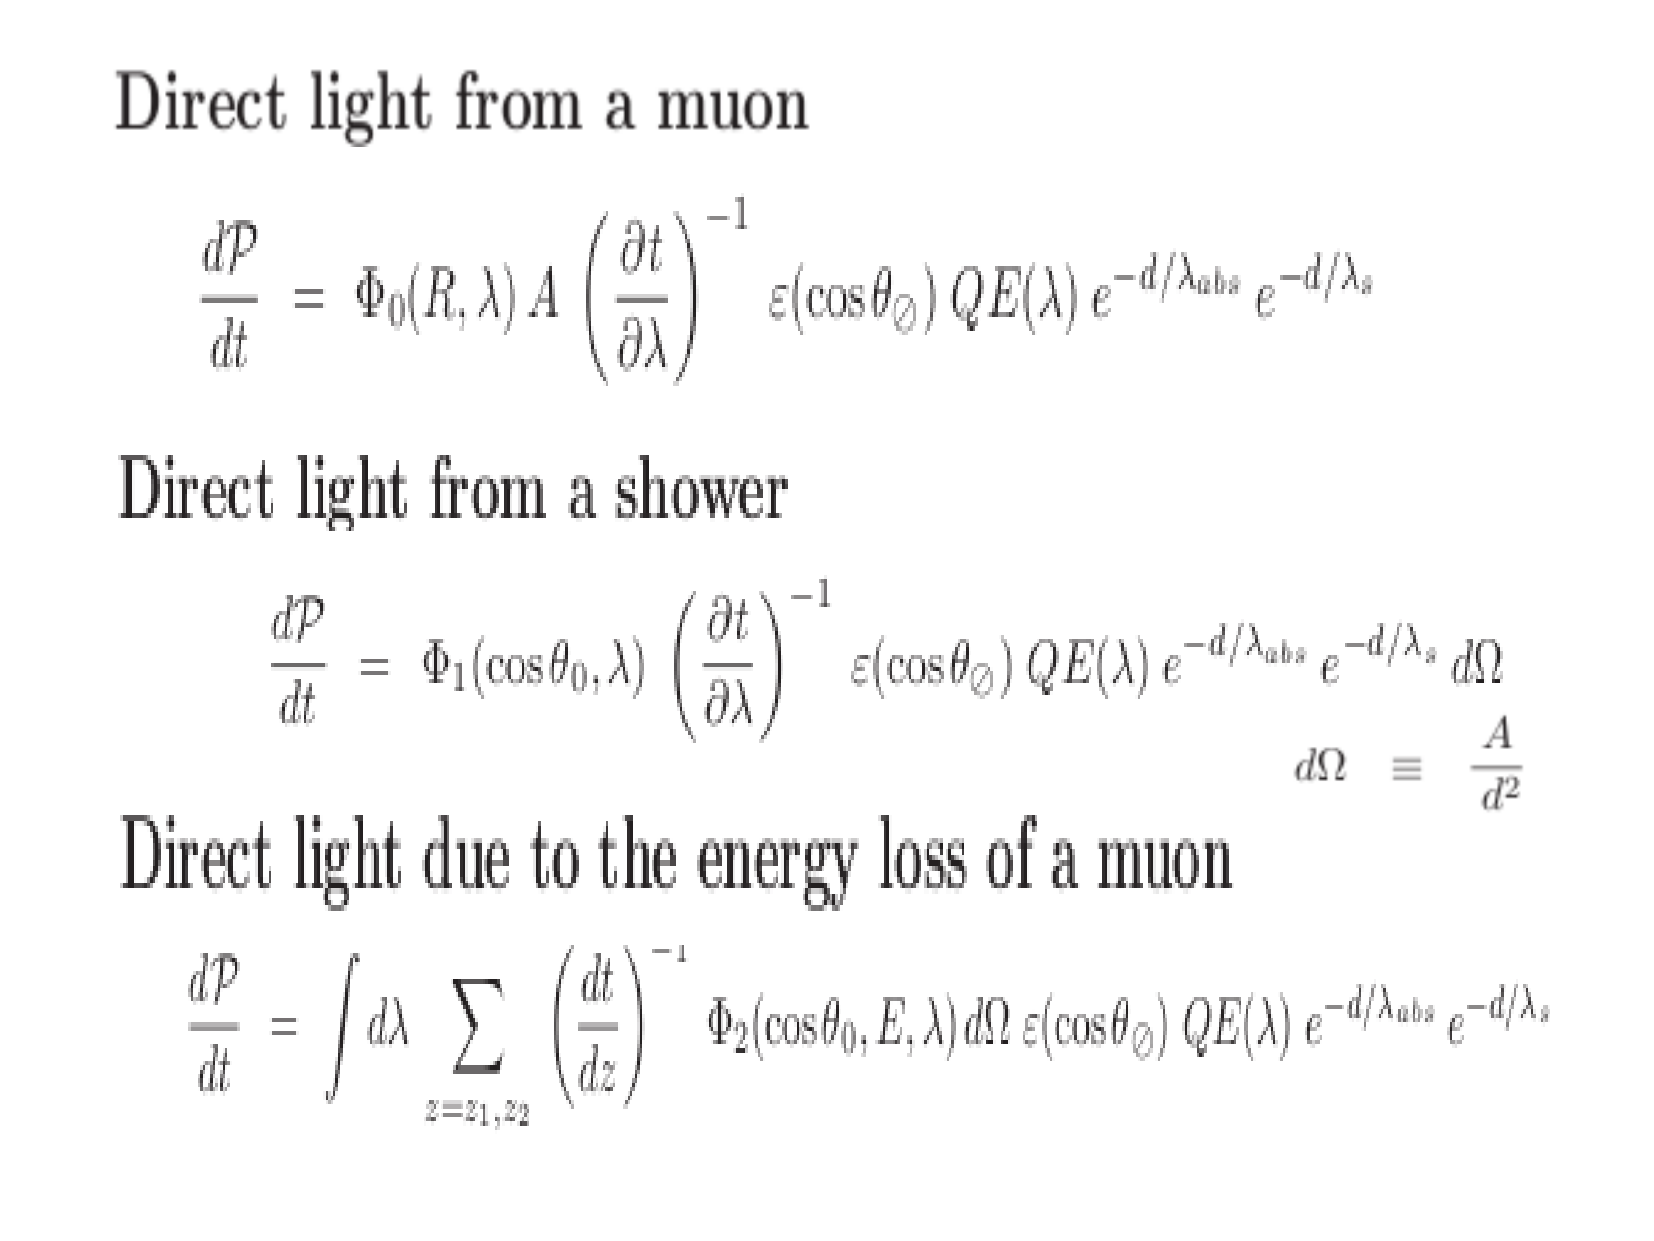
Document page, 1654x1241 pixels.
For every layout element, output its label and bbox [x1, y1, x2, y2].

picture [100, 43, 1595, 1165]
